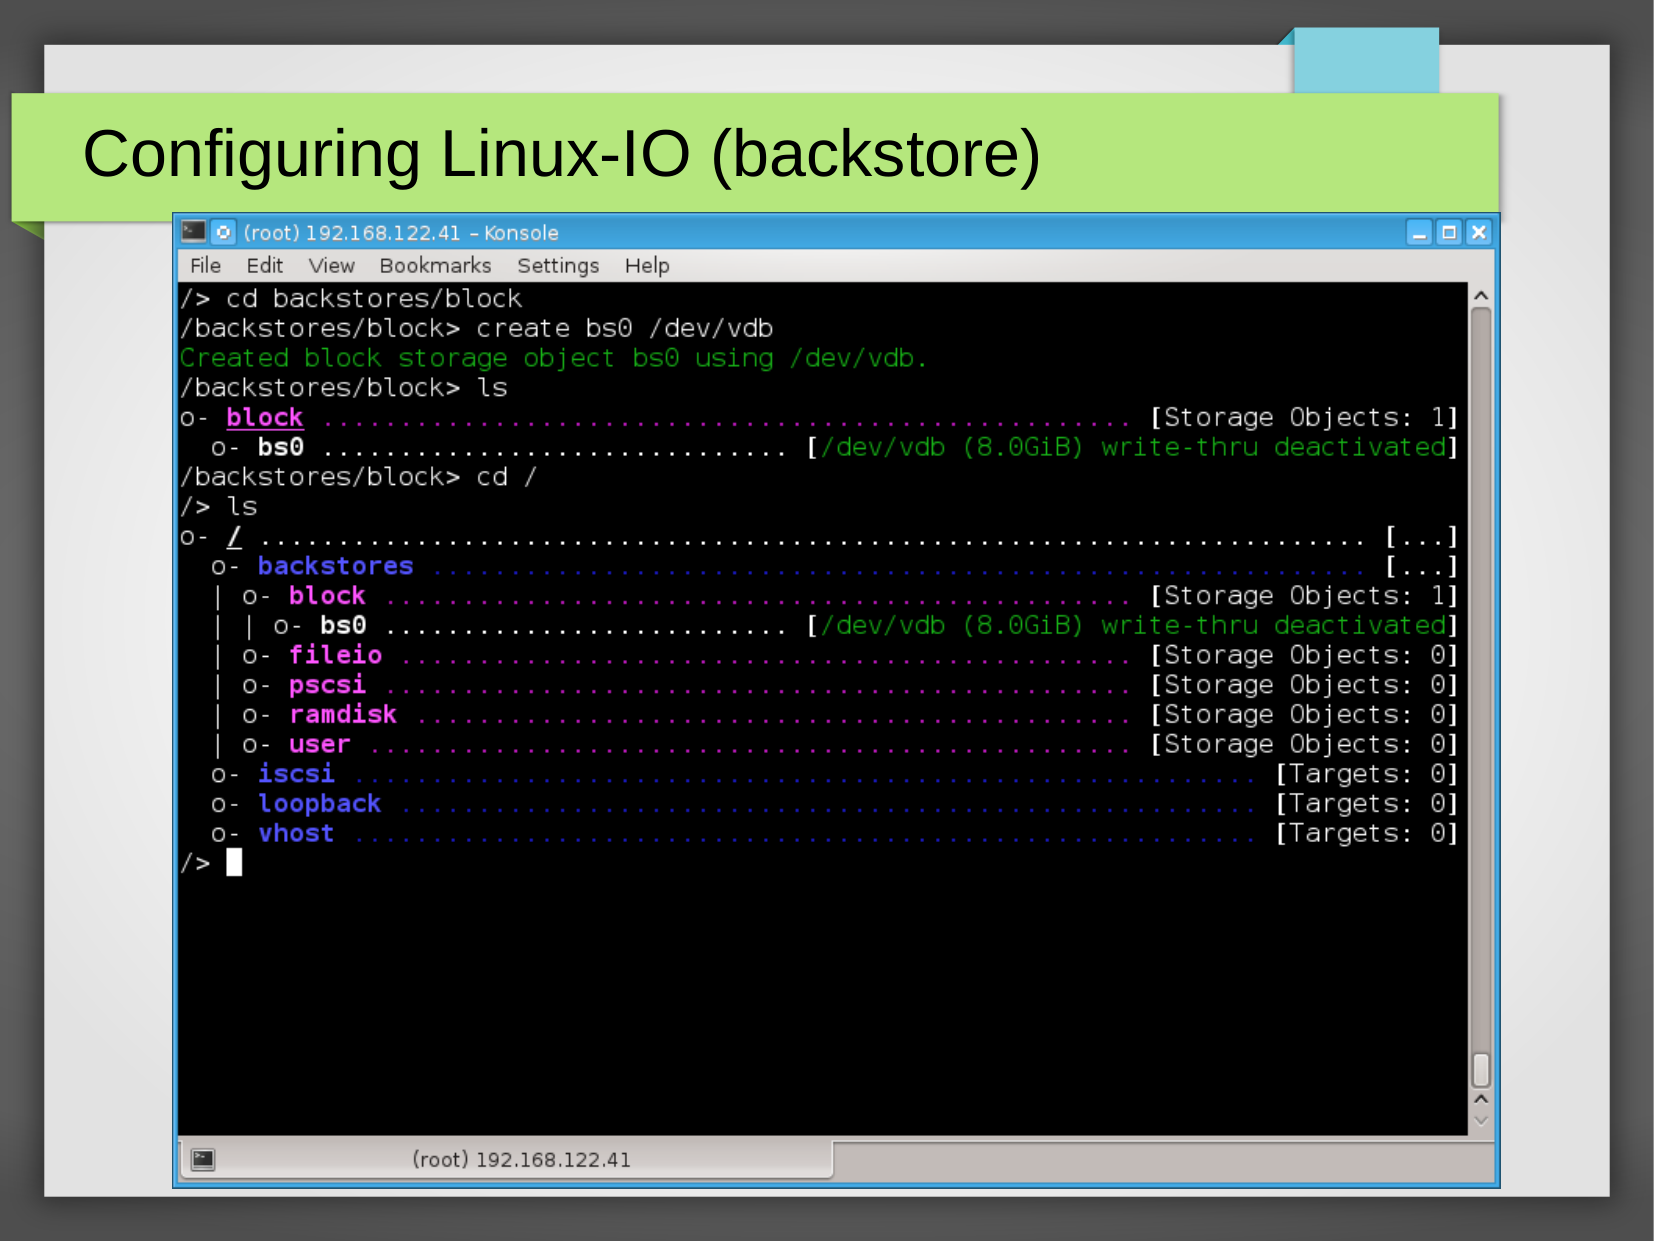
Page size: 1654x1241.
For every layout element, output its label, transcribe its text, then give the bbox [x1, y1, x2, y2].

picture [0, 0, 1654, 1241]
title Configuring Linux-IO (backstore) [82, 94, 1264, 213]
